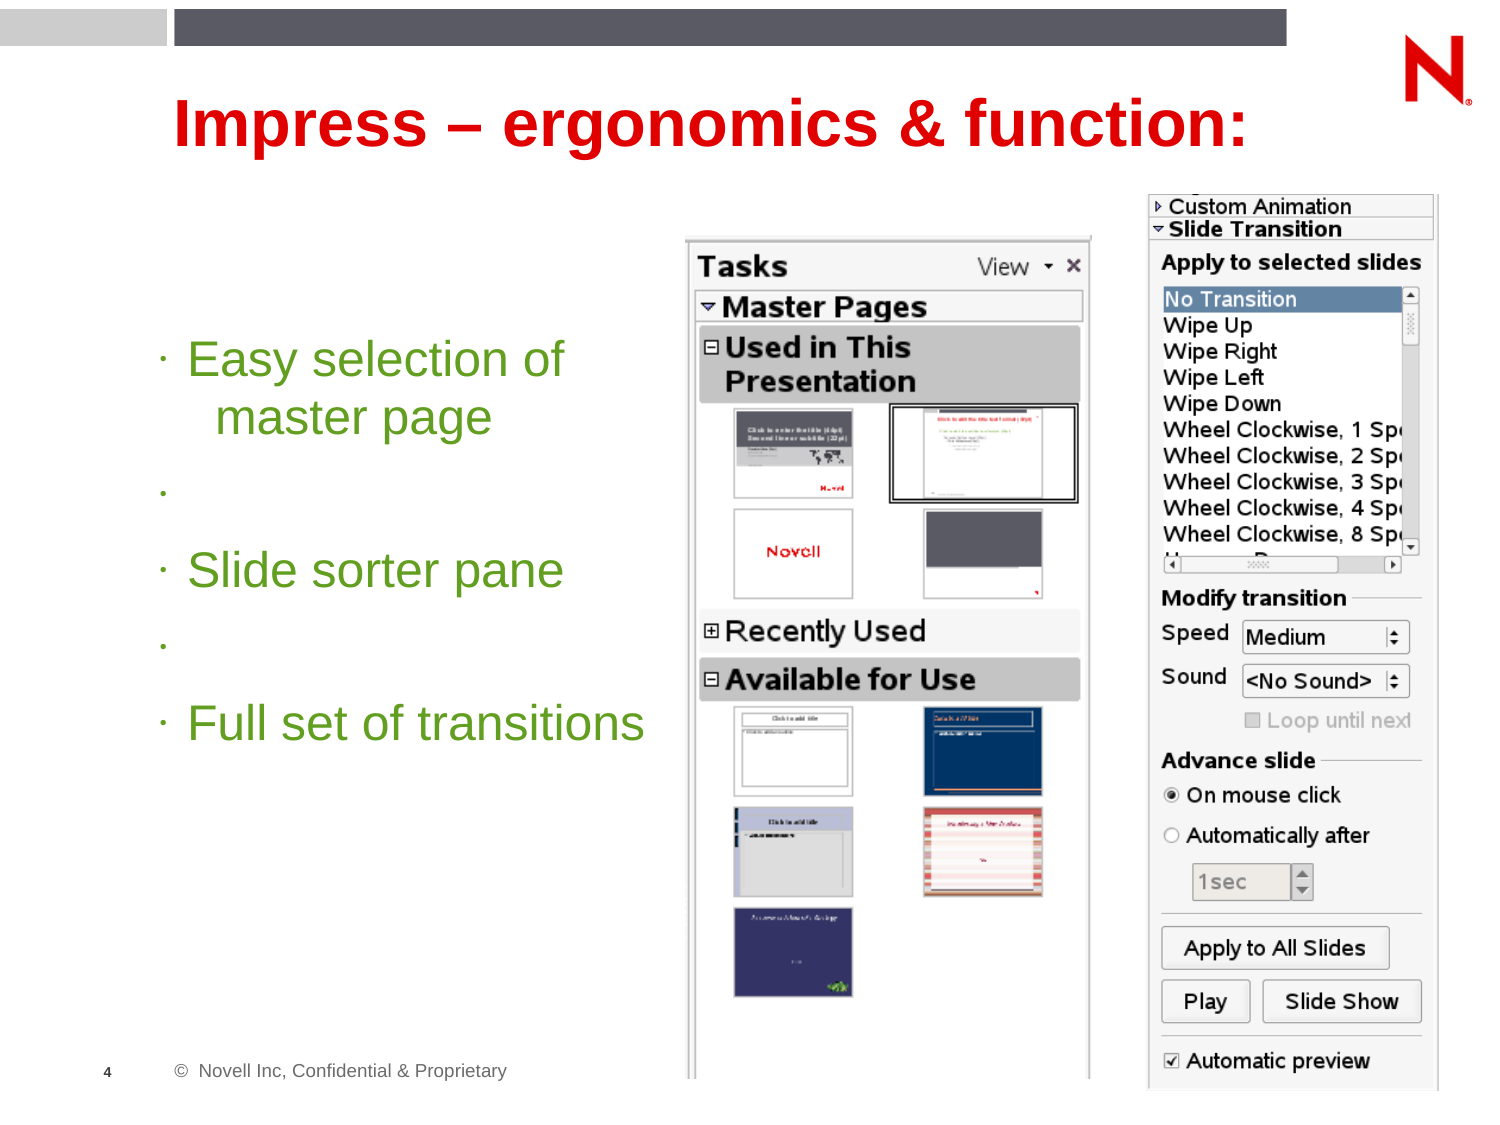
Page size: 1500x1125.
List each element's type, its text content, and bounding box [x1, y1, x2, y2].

picture [1403, 32, 1473, 107]
picture [1146, 194, 1440, 1091]
picture [685, 235, 1092, 1079]
title Impress – ergonomics & function: [173, 41, 1395, 205]
list Easy selection of master page Slide sorter pane Full set of transitions [159, 327, 652, 1059]
